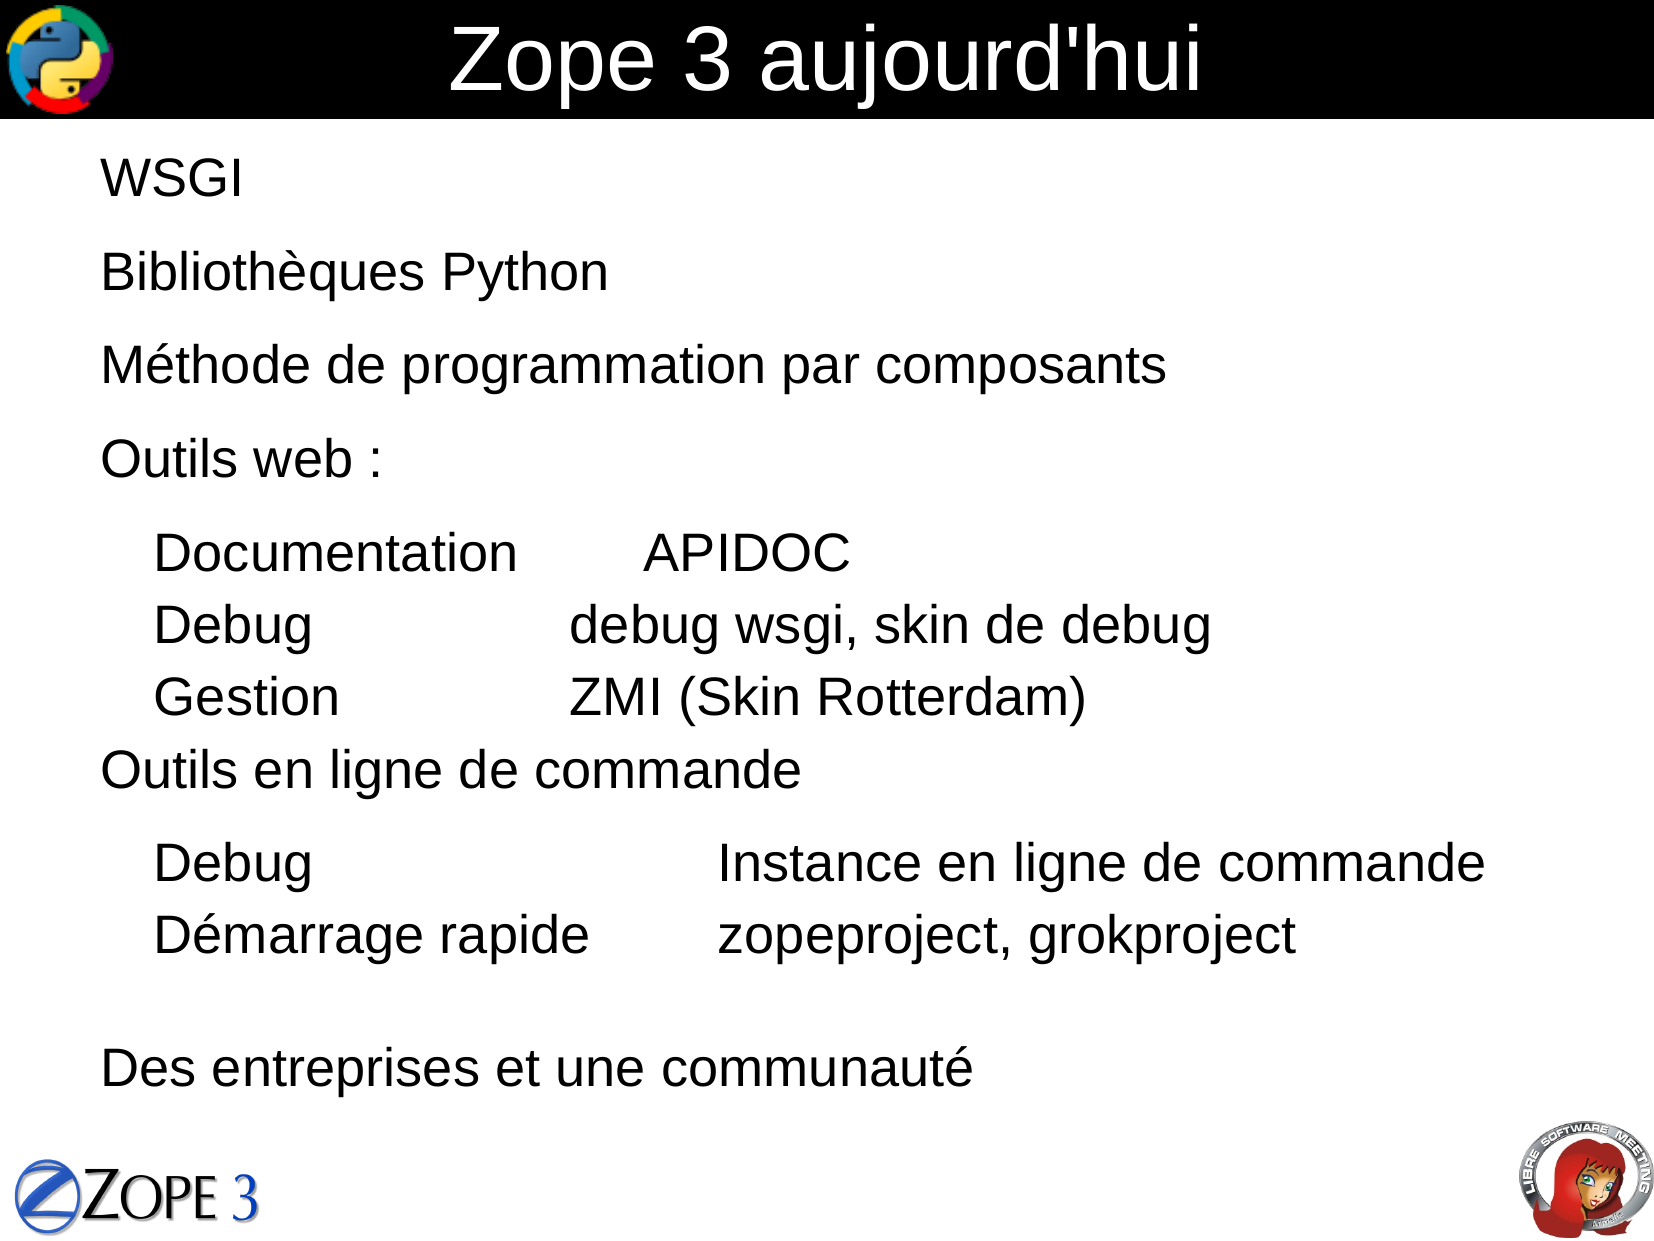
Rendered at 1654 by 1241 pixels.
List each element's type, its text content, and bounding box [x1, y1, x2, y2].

title Zope 3 aujourd'hui [0, 7, 1654, 111]
picture [0, 1144, 266, 1241]
list WSGI Bibliothèques Python Méthode de programmation par composants Outils web : Documentation APIDOC Debug debug wsgi, skin de debug Gestion ZMI (Skin Rotterdam) Outils en ligne de commande Debug Instance en ligne de commande Démarrage rapide zopeproject, grokproject Des entreprises et une communauté [82, 147, 1571, 1099]
picture [1519, 1121, 1654, 1238]
